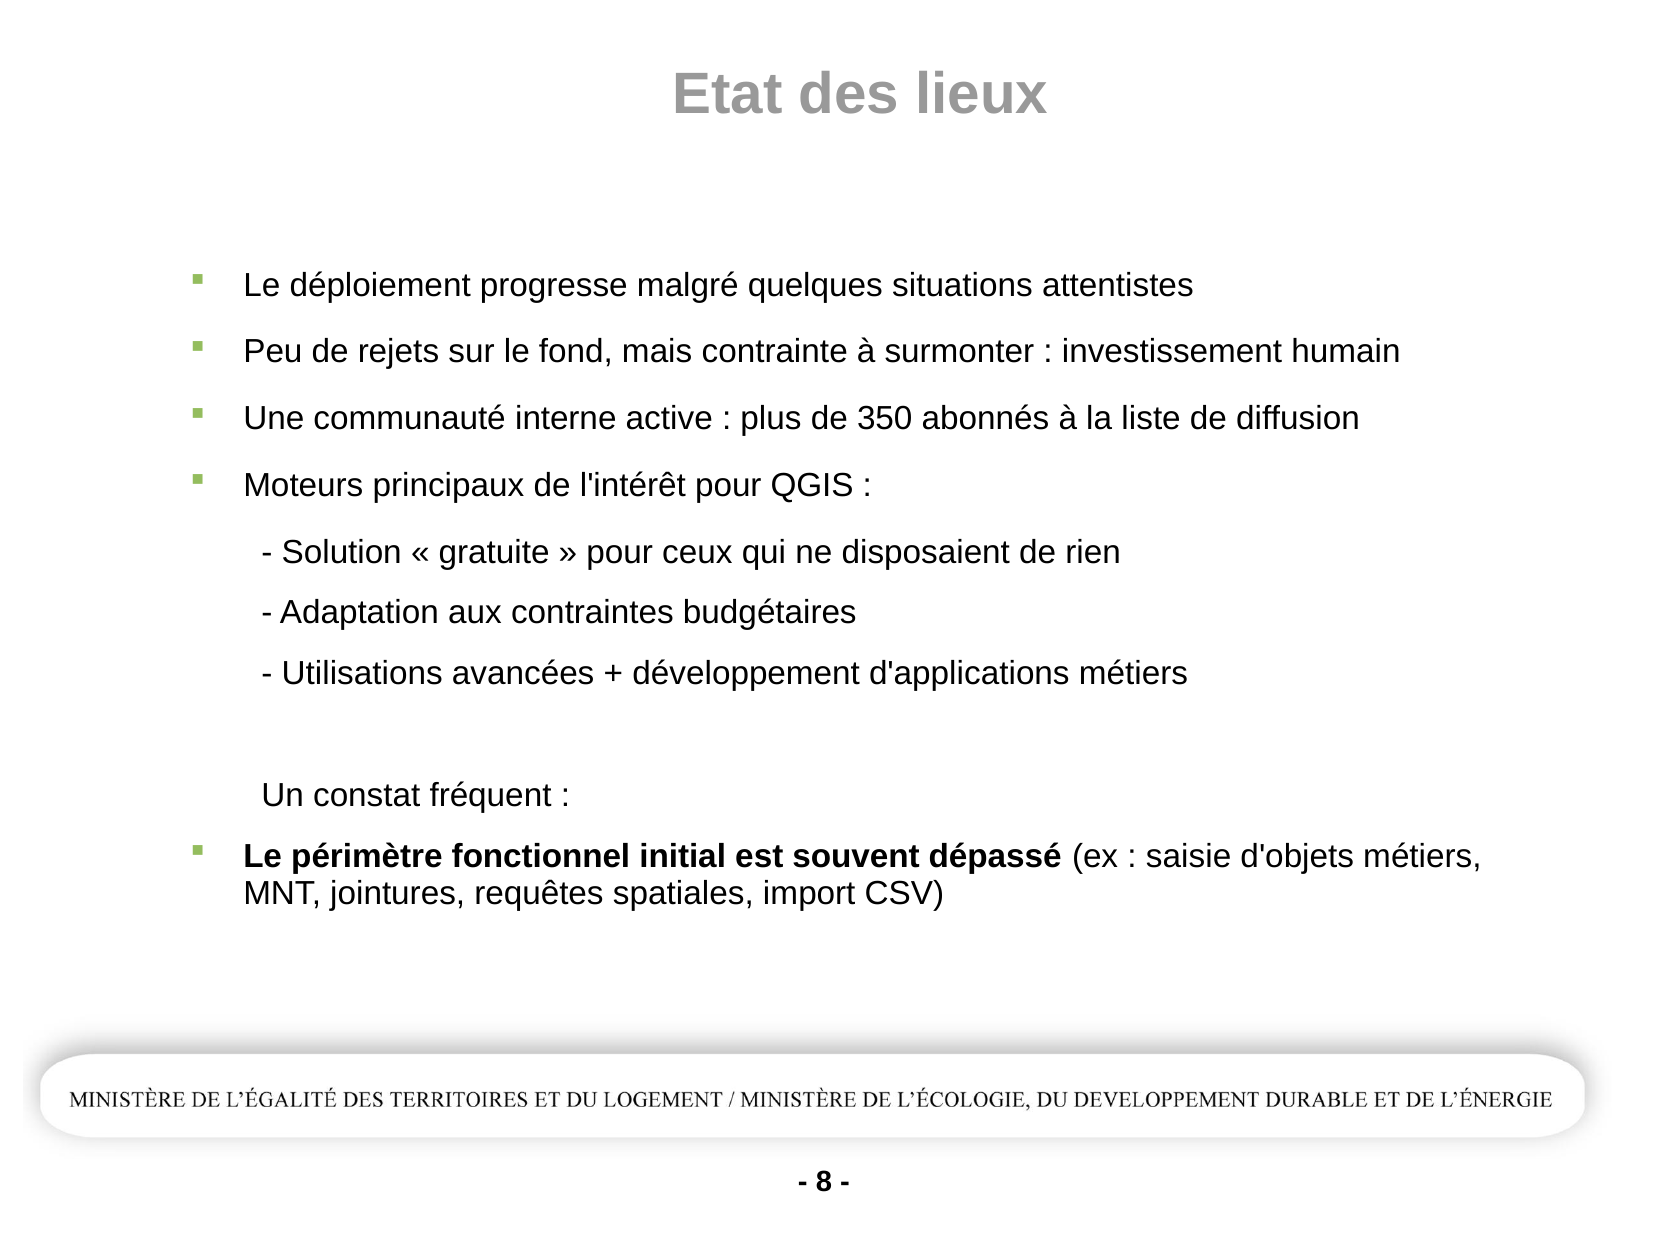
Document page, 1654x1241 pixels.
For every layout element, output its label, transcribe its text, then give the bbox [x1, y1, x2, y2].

text_box Le déploiement progresse malgré quelques situations attentistes Peu de rejets sur le fond, mais contrainte à surmonter : investissement humain Une communauté interne active : plus de 350 abonnés à la liste de diffusion Moteurs principaux de l'intérêt pour QGIS : - Solution « gratuite » pour ceux qui ne disposaient de rien - Adaptation aux contraintes budgétaires - Utilisations avancées + développement d'applications métiers Un constat fréquent : Le périmètre fonctionnel initial est souvent dépassé (ex : saisie d'objets métiers, MNT, jointures, requêtes spatiales, import CSV) [172, 264, 1503, 1185]
text_box Etat des lieux [185, 58, 1515, 127]
picture [1503, 1014, 1612, 1159]
picture [23, 1014, 172, 1159]
